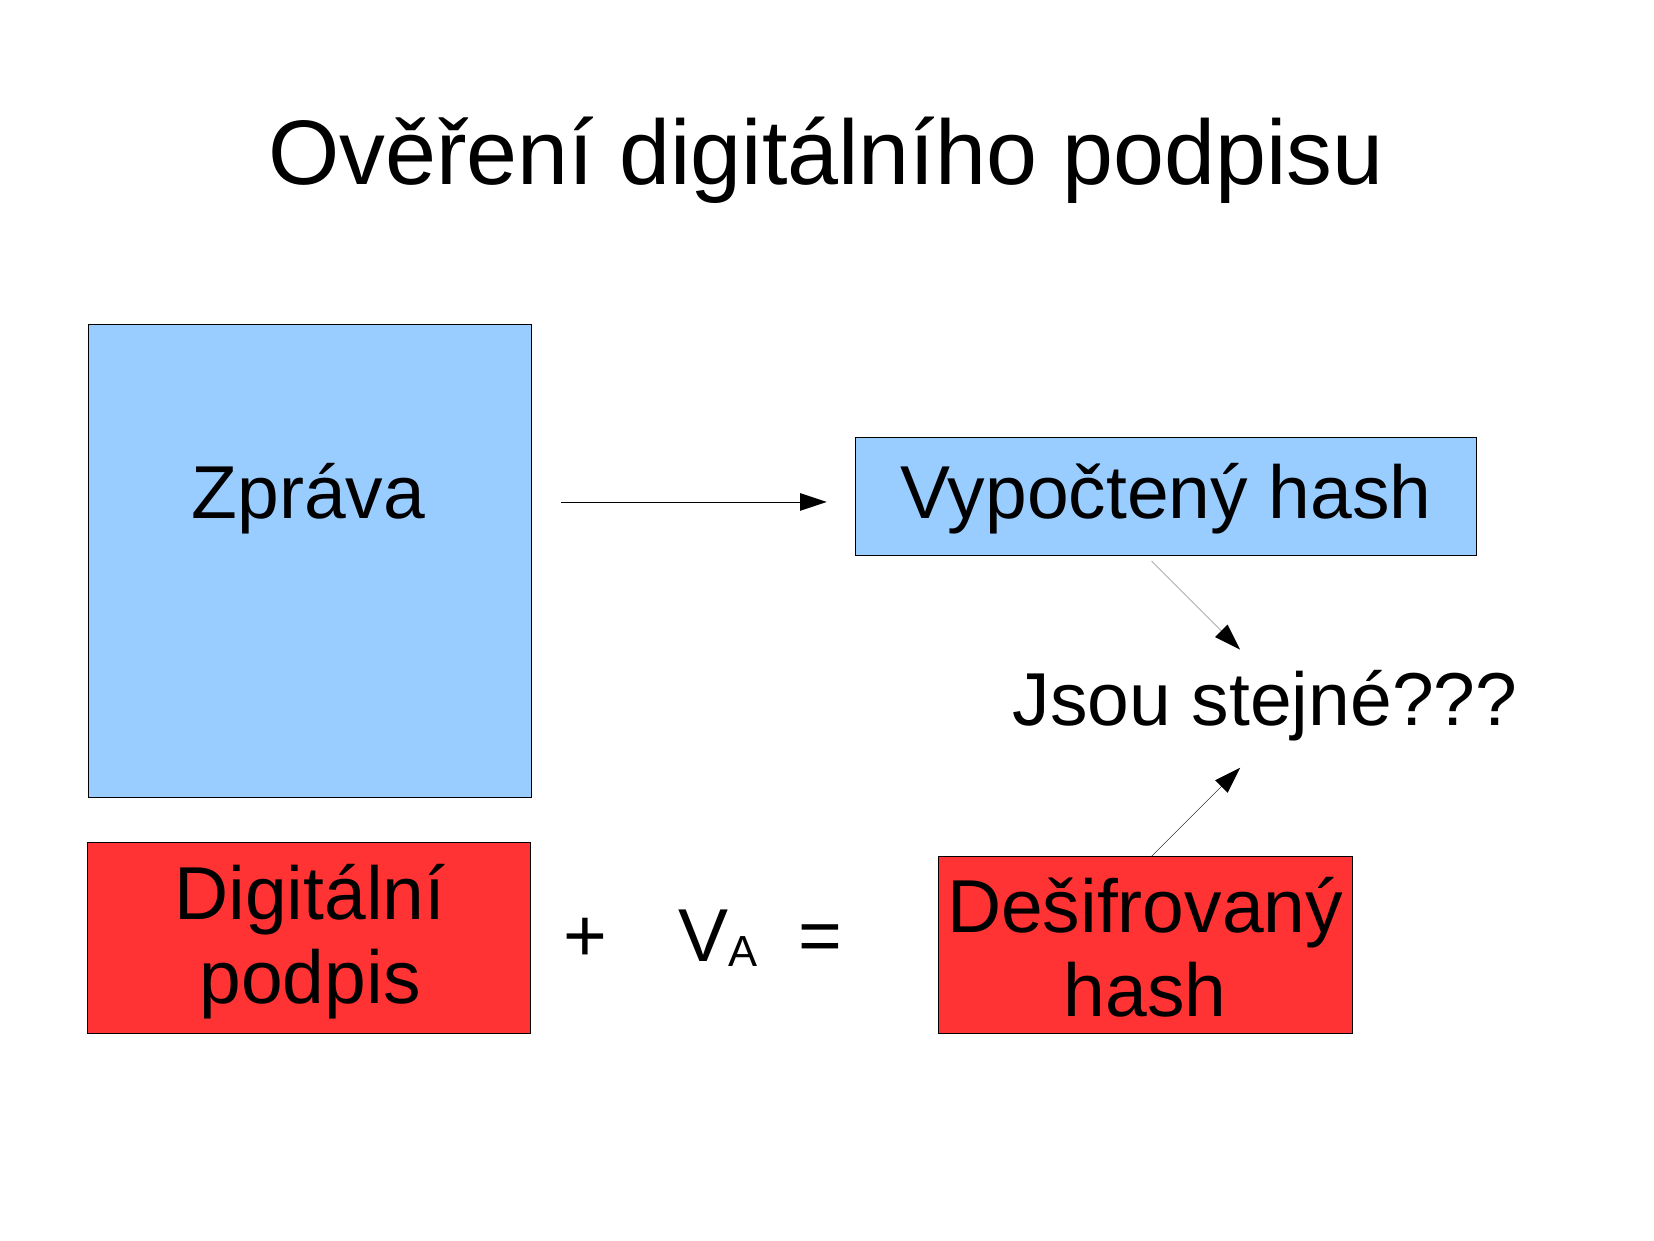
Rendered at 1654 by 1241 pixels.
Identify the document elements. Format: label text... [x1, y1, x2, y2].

text_box VA = [637, 885, 904, 1010]
text_box Dešifrovaný hash [923, 856, 1367, 1040]
text_box [88, 324, 532, 798]
text_box [855, 437, 1477, 556]
text_box + [549, 885, 609, 985]
text_box Vypočtený hash [885, 442, 1477, 542]
text_box [87, 842, 531, 1034]
title Ověření digitálního podpisu [82, 56, 1571, 250]
text_box Jsou stejné??? [998, 649, 1560, 749]
text_box Digitální podpis [147, 844, 473, 1028]
text_box Zpráva [177, 442, 443, 542]
